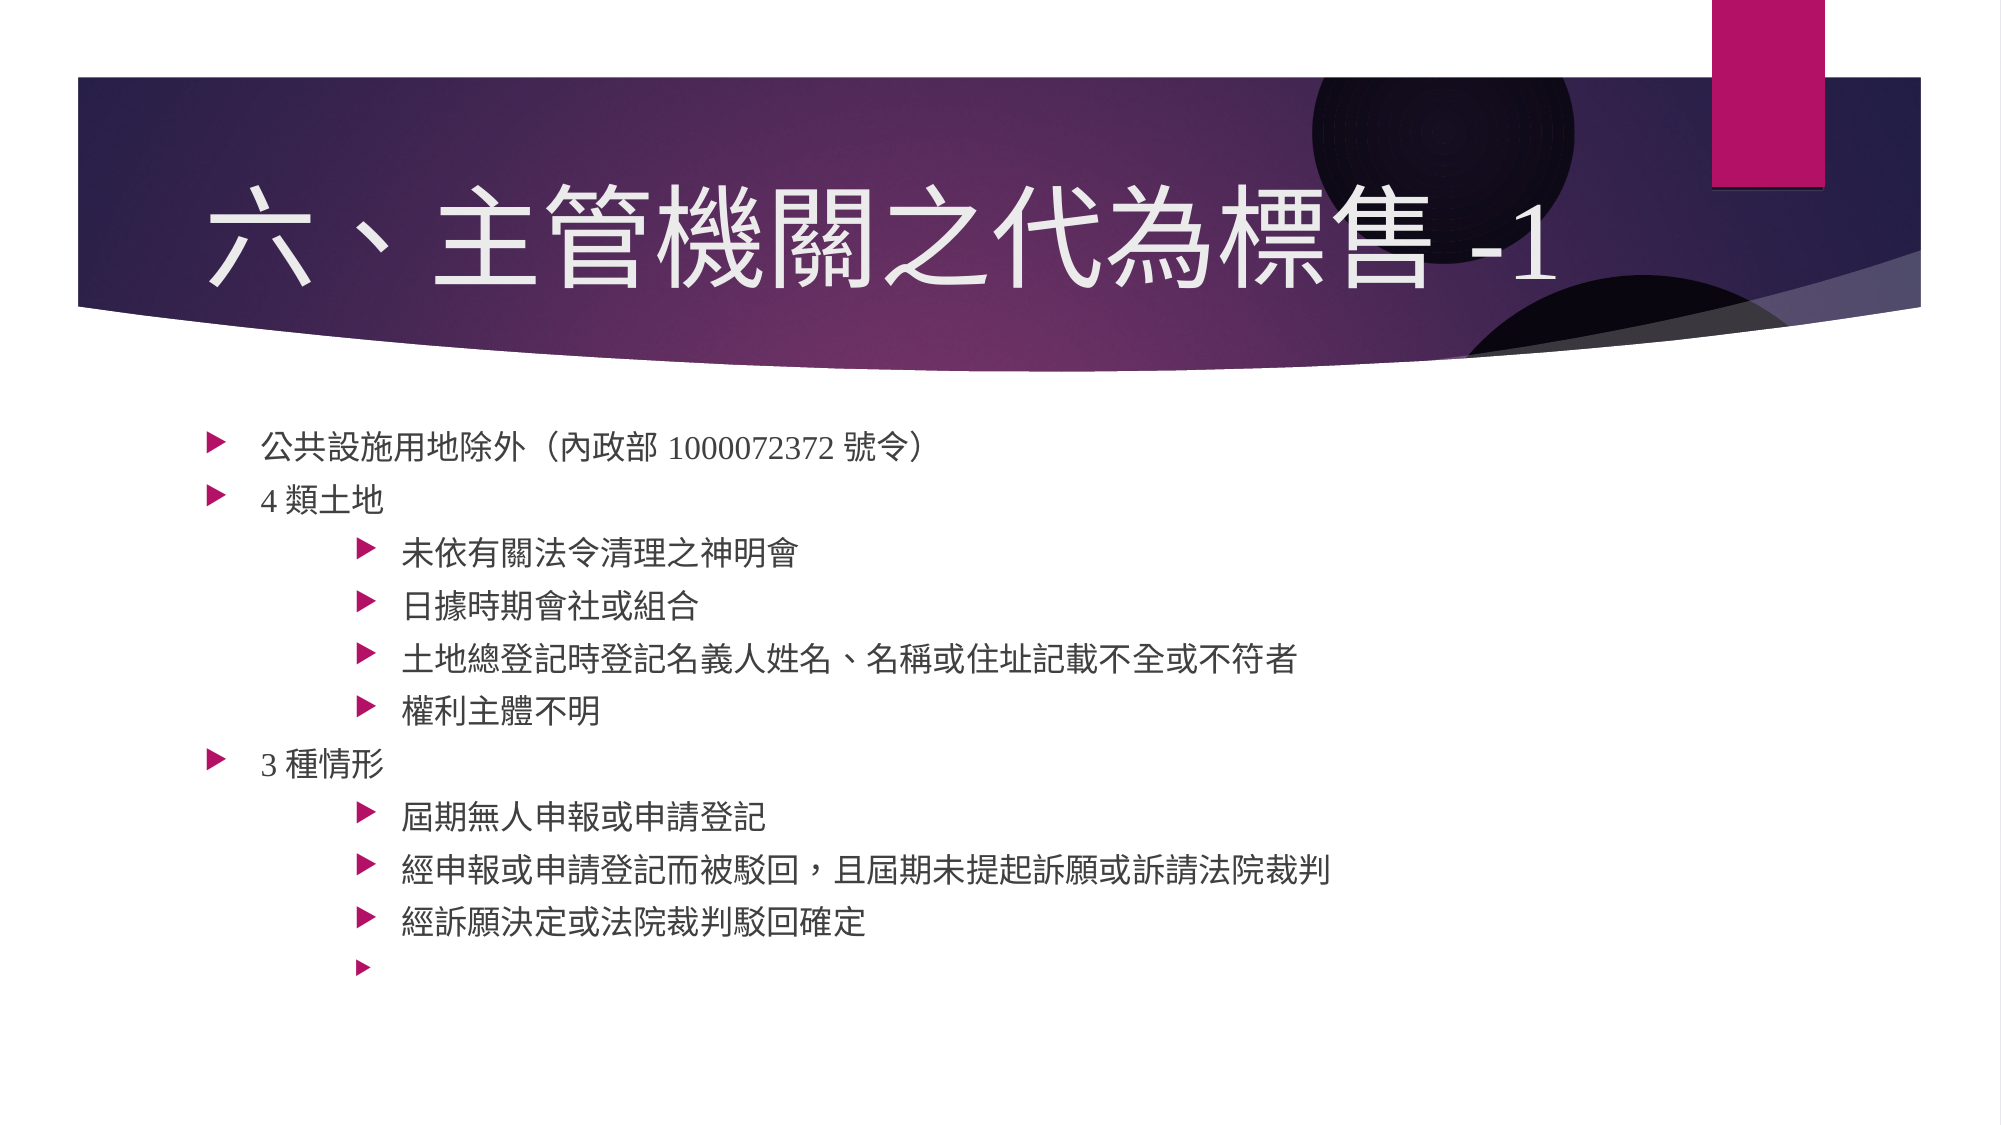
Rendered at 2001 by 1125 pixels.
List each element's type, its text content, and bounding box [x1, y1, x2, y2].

title 六、主管機關之代為標售-1 [189, 159, 1627, 276]
list 公共設施用地除外（內政部1000072372號令） 4類土地 未依有關法令清理之神明會 日據時期會社或組合 土地總登記時登記名義人姓名、名稱或住址記載不全或不符者 權利主體不明 3種情形 屆期無人申報或申請登記 經申報或申請登記而被駁回，且屆期未提起訴願或訴請法院裁判 經訴願決定或法院裁判駁回確定 [189, 427, 1638, 988]
